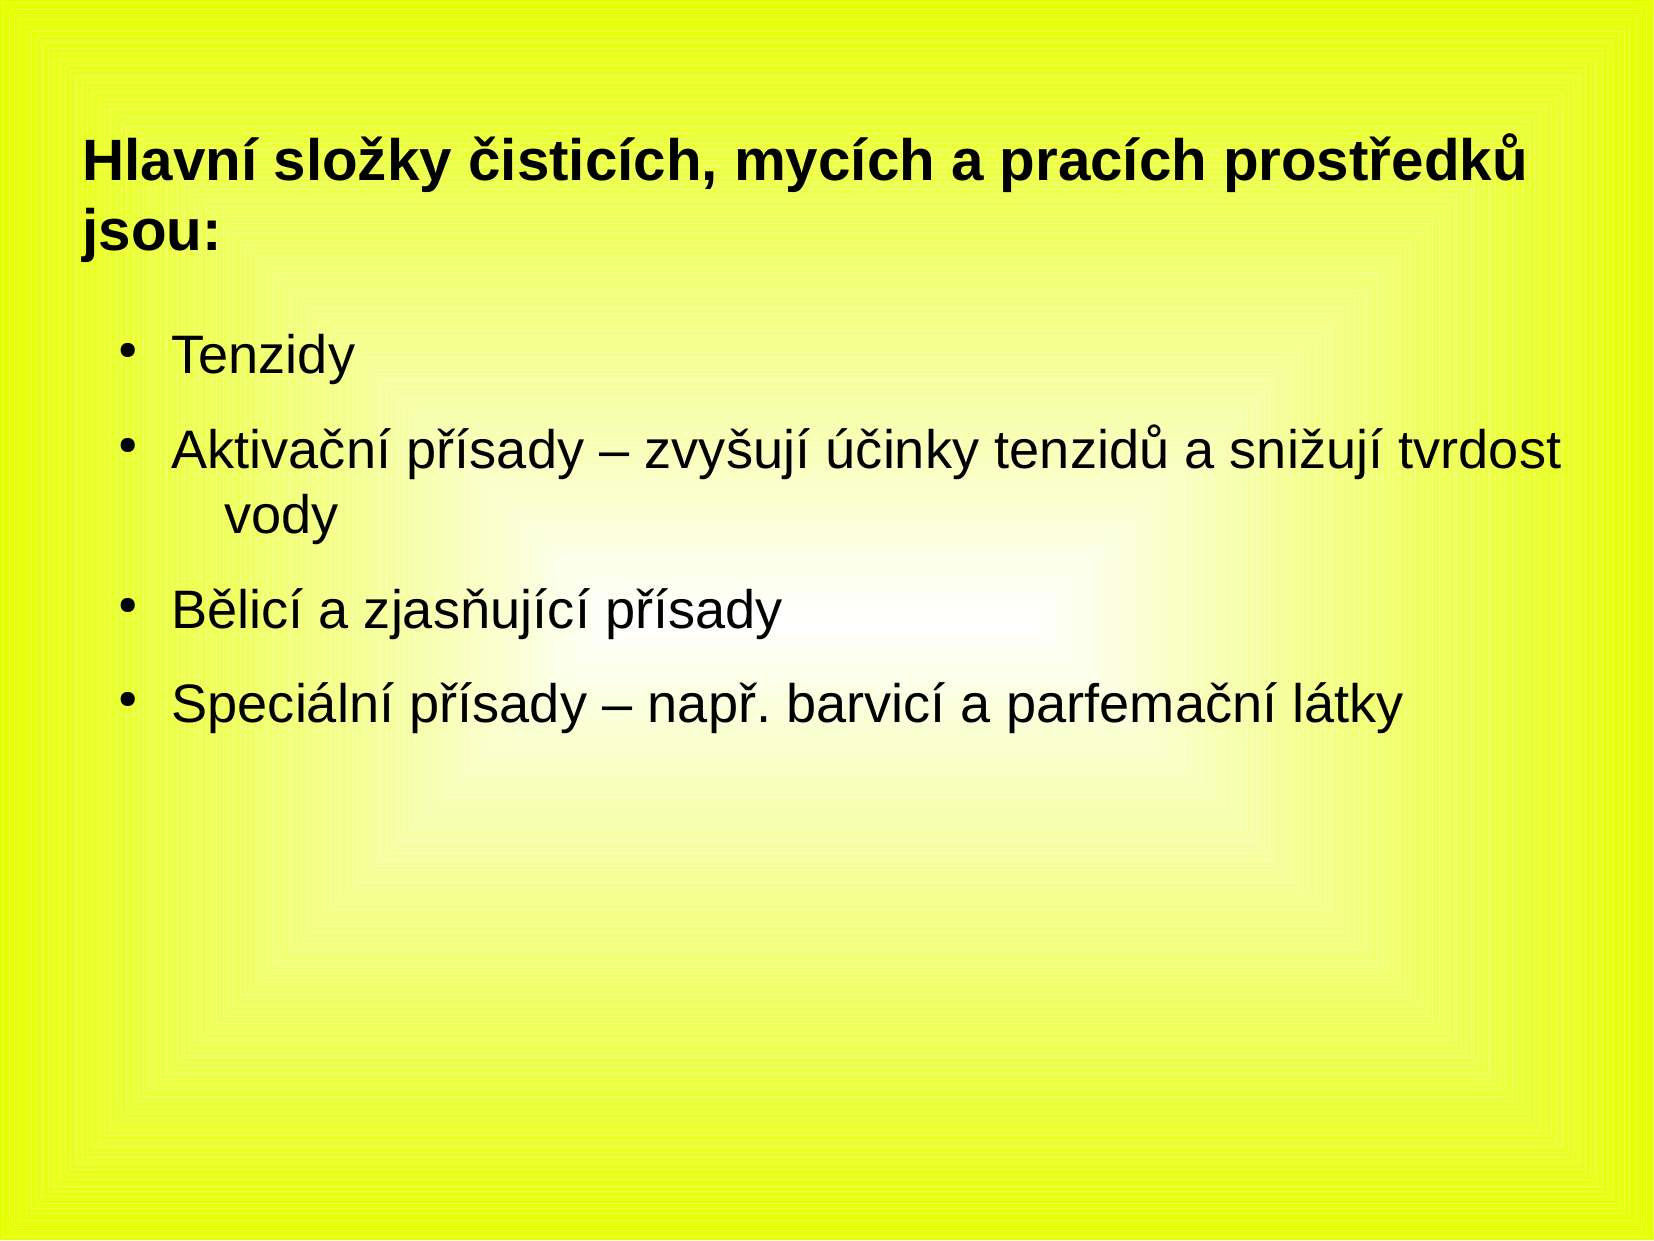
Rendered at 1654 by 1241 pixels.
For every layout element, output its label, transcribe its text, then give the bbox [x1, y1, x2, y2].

list Tenzidy Aktivační přísady – zvyšují účinky tenzidů a snižují tvrdost vody Bělicí a zjasňující přísady Speciální přísady – např. barvicí a parfemační látky [82, 319, 1571, 739]
title Hlavní složky čisticích, mycích a pracích prostředků jsou: [82, 88, 1571, 296]
